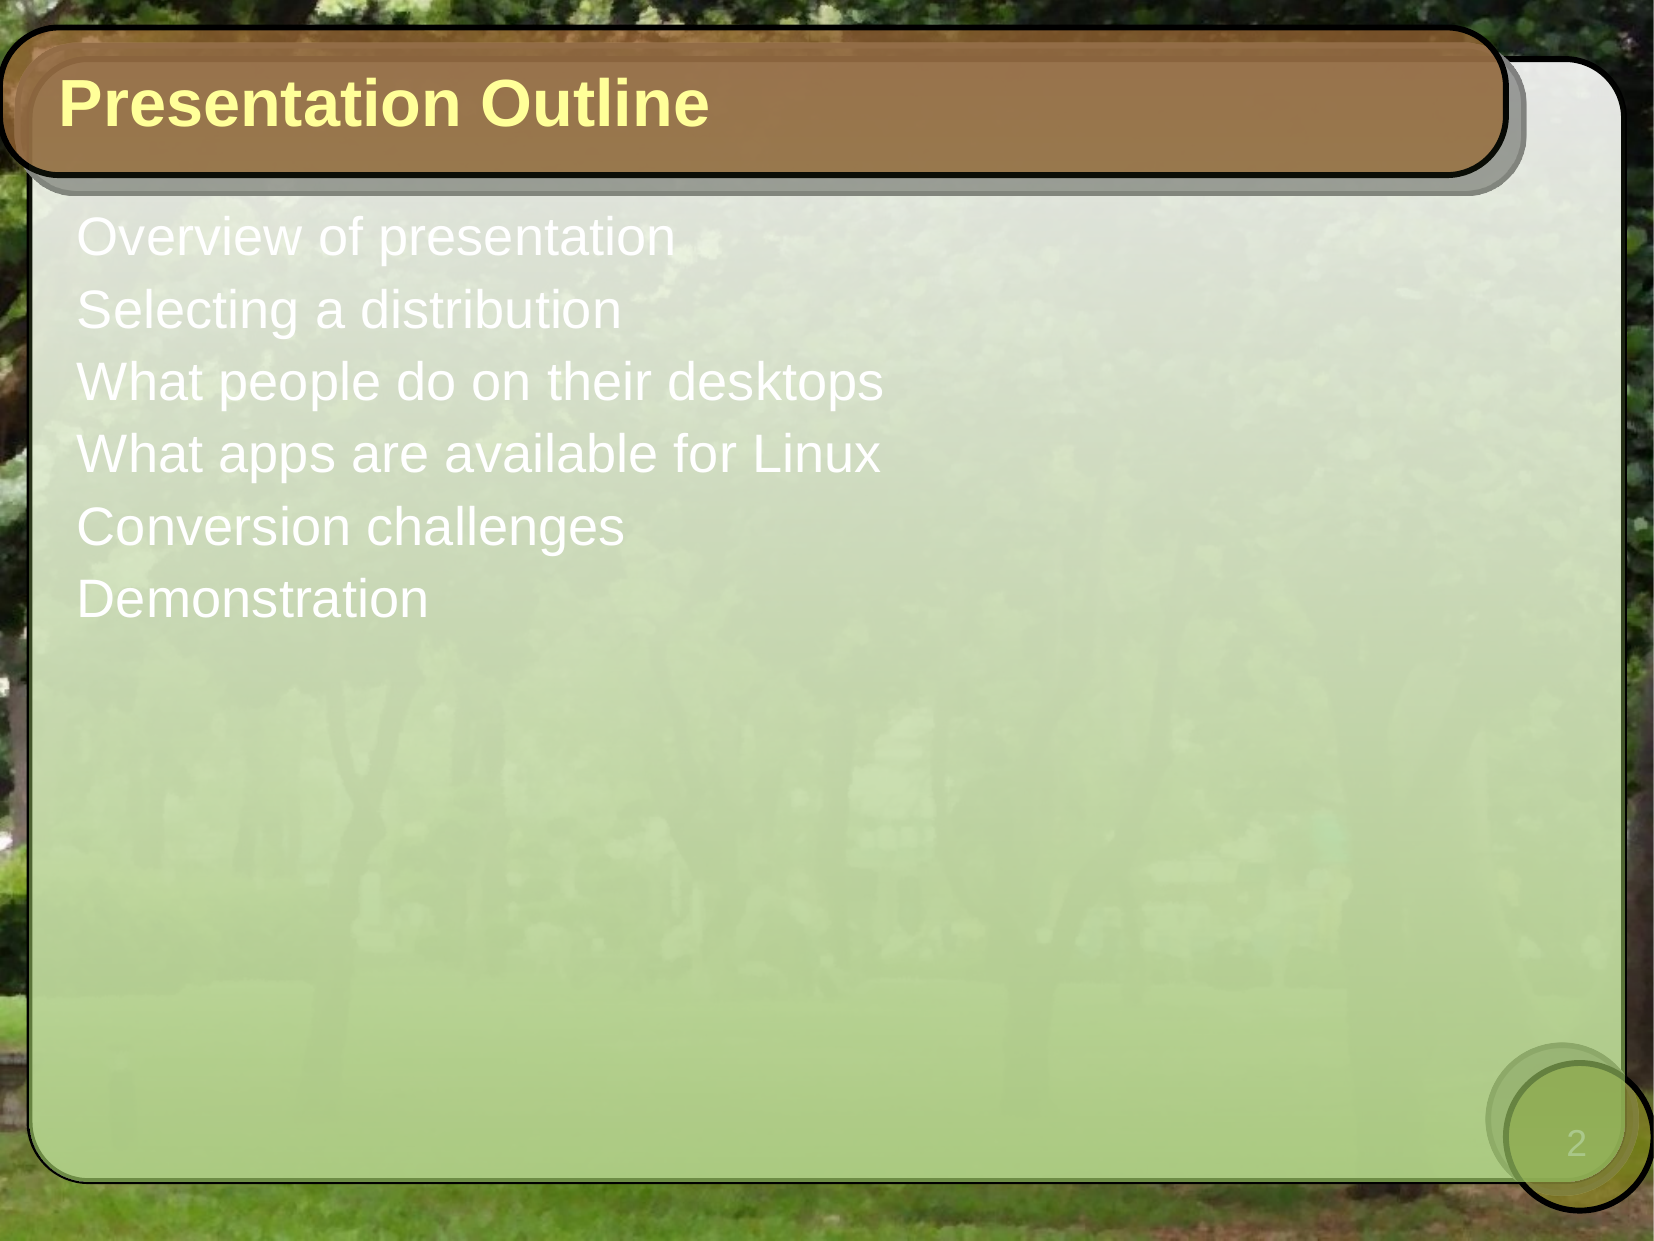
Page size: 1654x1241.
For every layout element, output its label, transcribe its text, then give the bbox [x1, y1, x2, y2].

picture [0, 138, 1654, 1241]
title Presentation Outline [59, 29, 1447, 178]
text_box [29, 59, 1625, 1182]
picture [0, 0, 1654, 1114]
list Overview of presentation Selecting a distribution What people do on their desktops What apps are available for Linux Conversion challenges Demonstration [59, 206, 1595, 1152]
